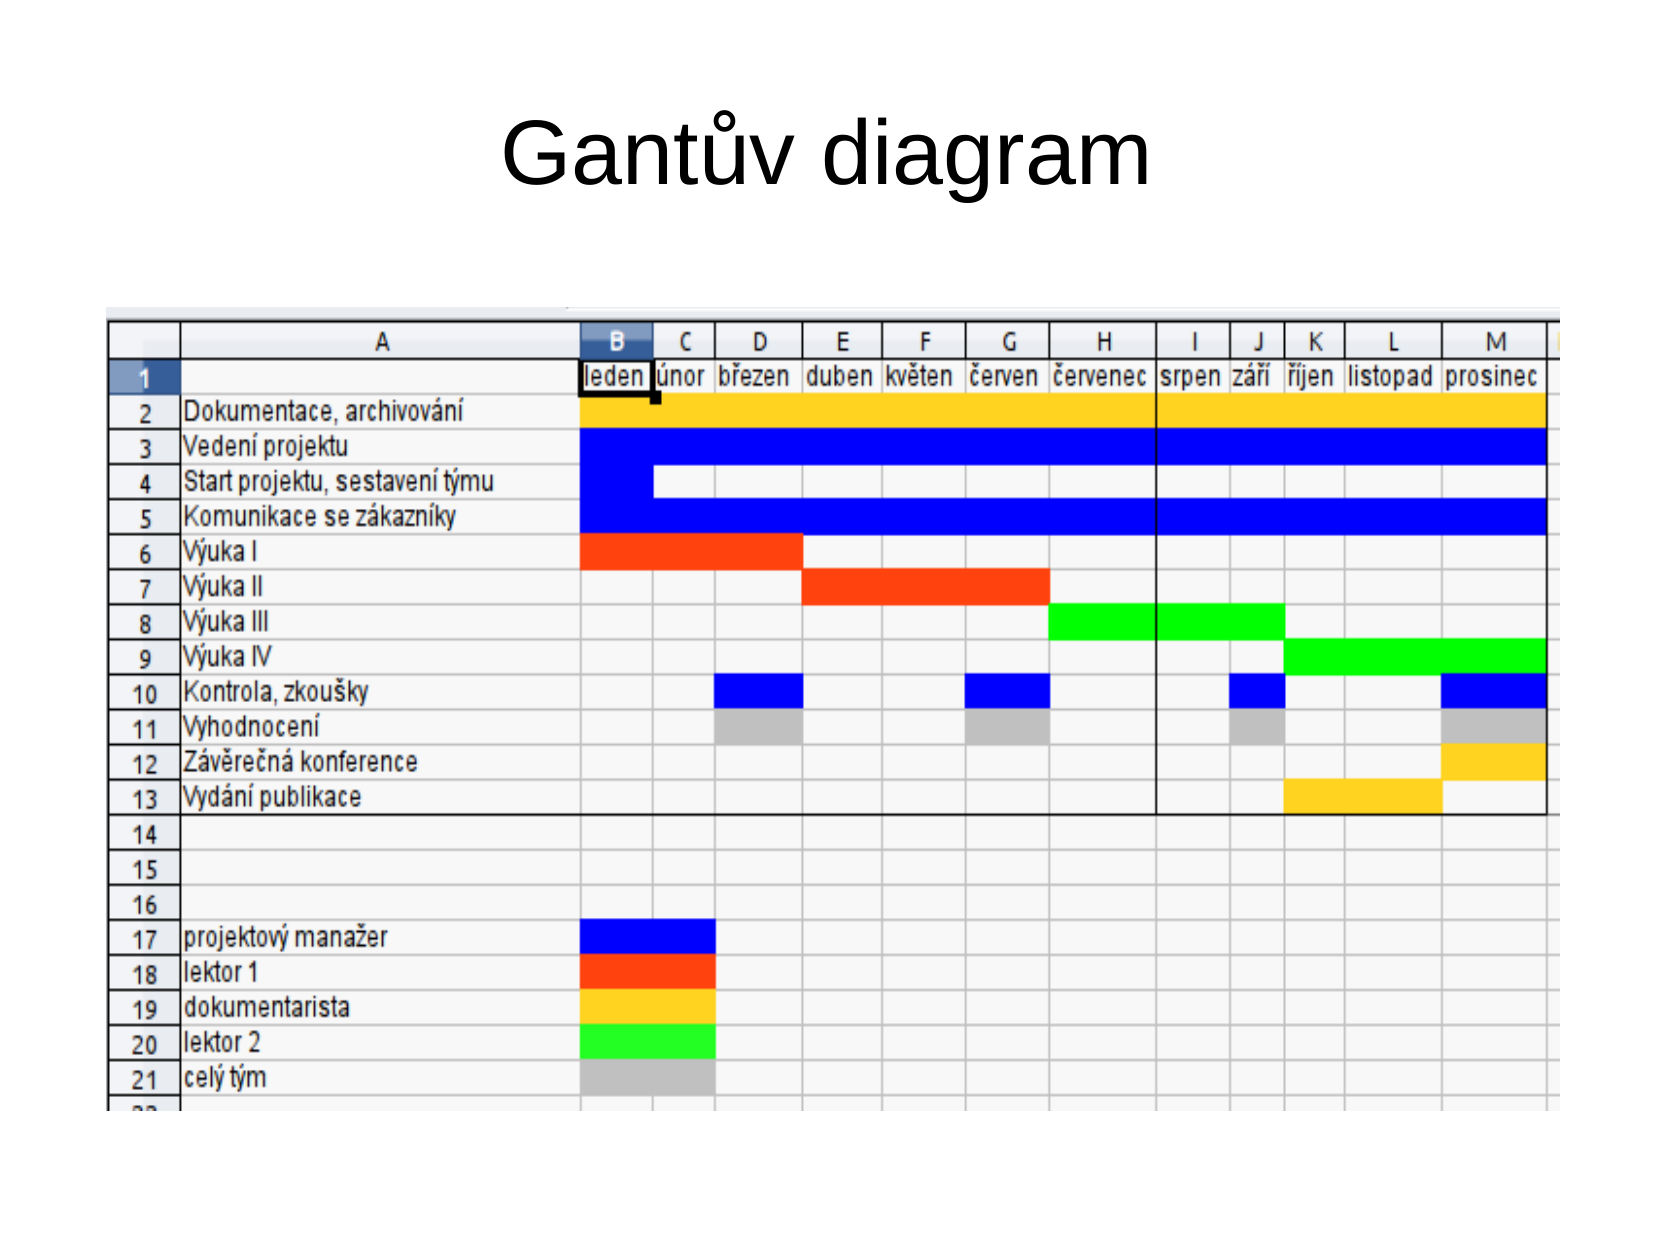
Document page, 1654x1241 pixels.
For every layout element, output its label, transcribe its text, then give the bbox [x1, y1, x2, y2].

picture [106, 307, 1560, 1111]
title Gantův diagram [82, 49, 1571, 257]
